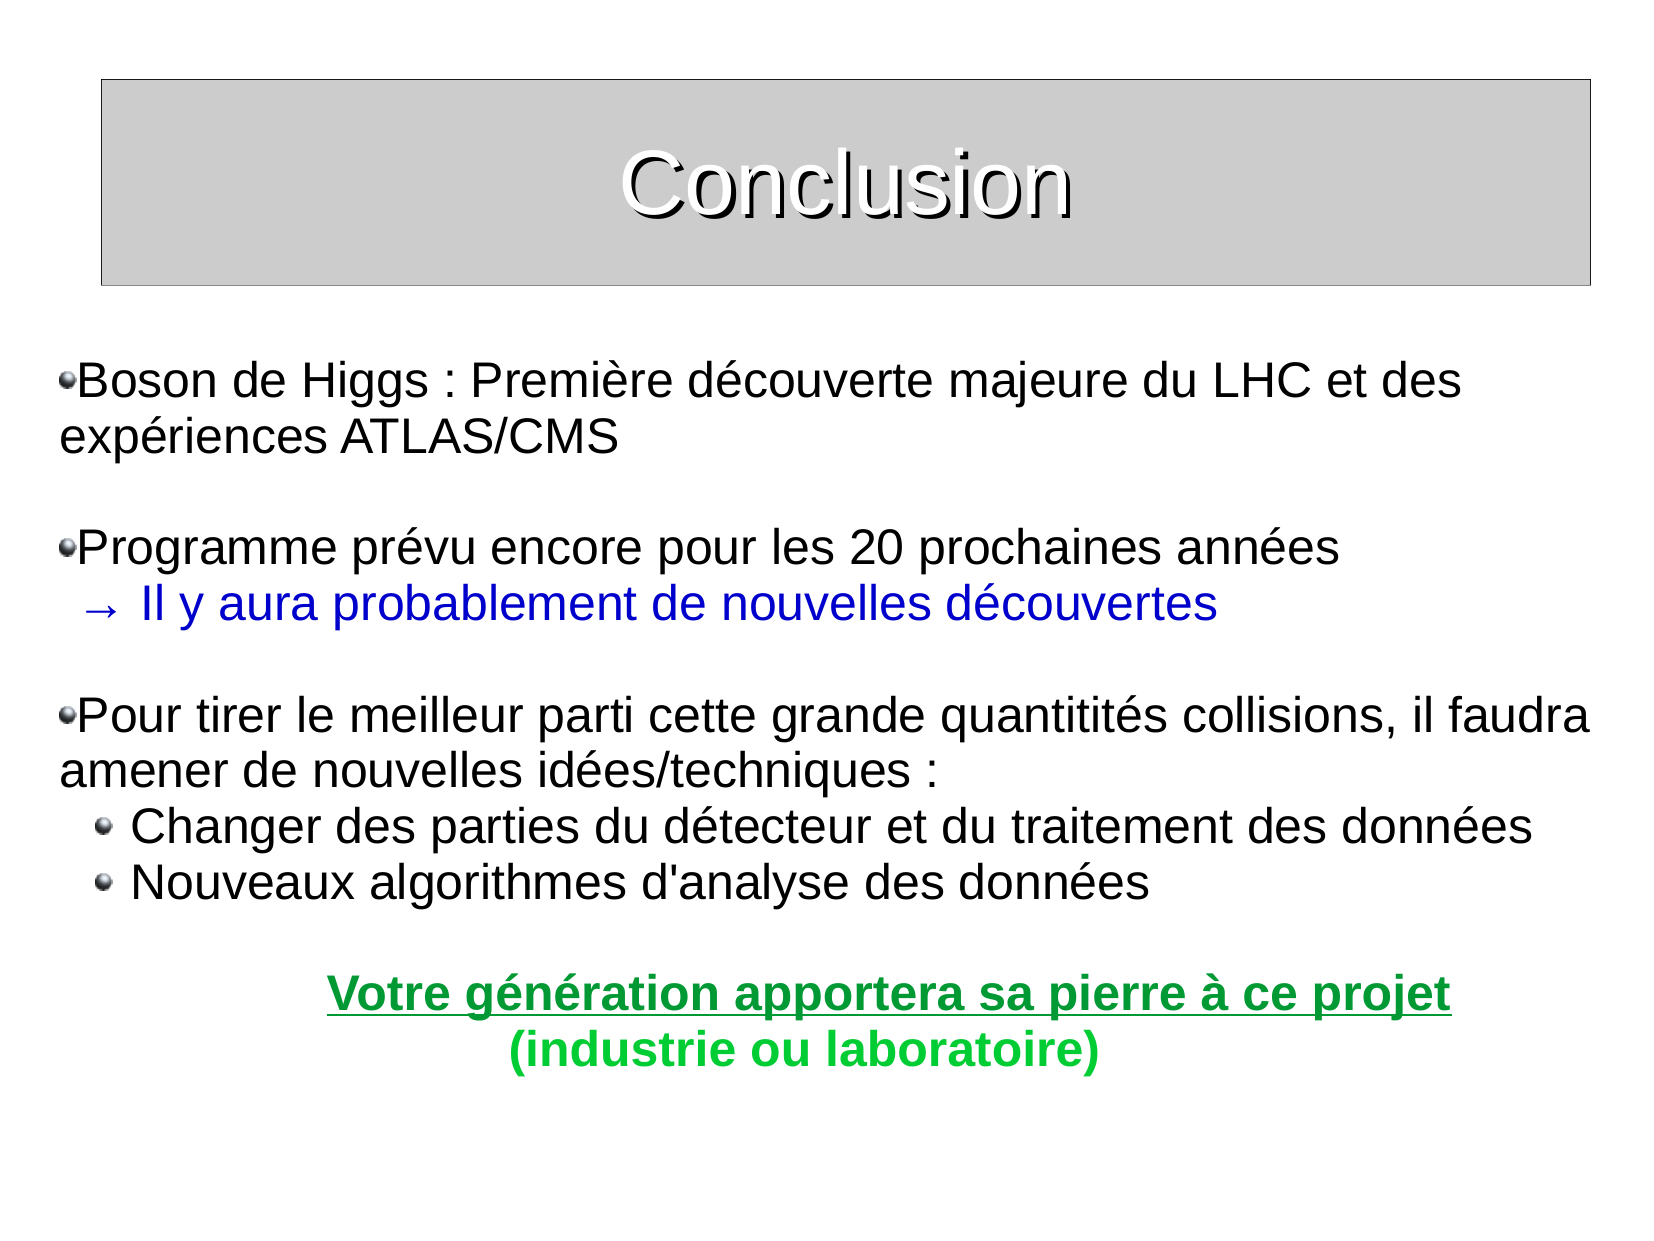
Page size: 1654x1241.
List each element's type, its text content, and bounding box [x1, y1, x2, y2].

title Conclusion [101, 79, 1591, 286]
text_box Boson de Higgs : Première découverte majeure du LHC et des expériences ATLAS/CMS Programme prévu encore pour les 20 prochaines années → Il y aura probablement de nouvelles découvertes Pour tirer le meilleur parti cette grande quantitités collisions, il faudra amener de nouvelles idées/techniques : Changer des parties du détecteur et du traitement des données Nouveaux algorithmes d'analyse des données Votre génération apportera sa pierre à ce projet (industrie ou laboratoire) [45, 345, 1621, 1088]
